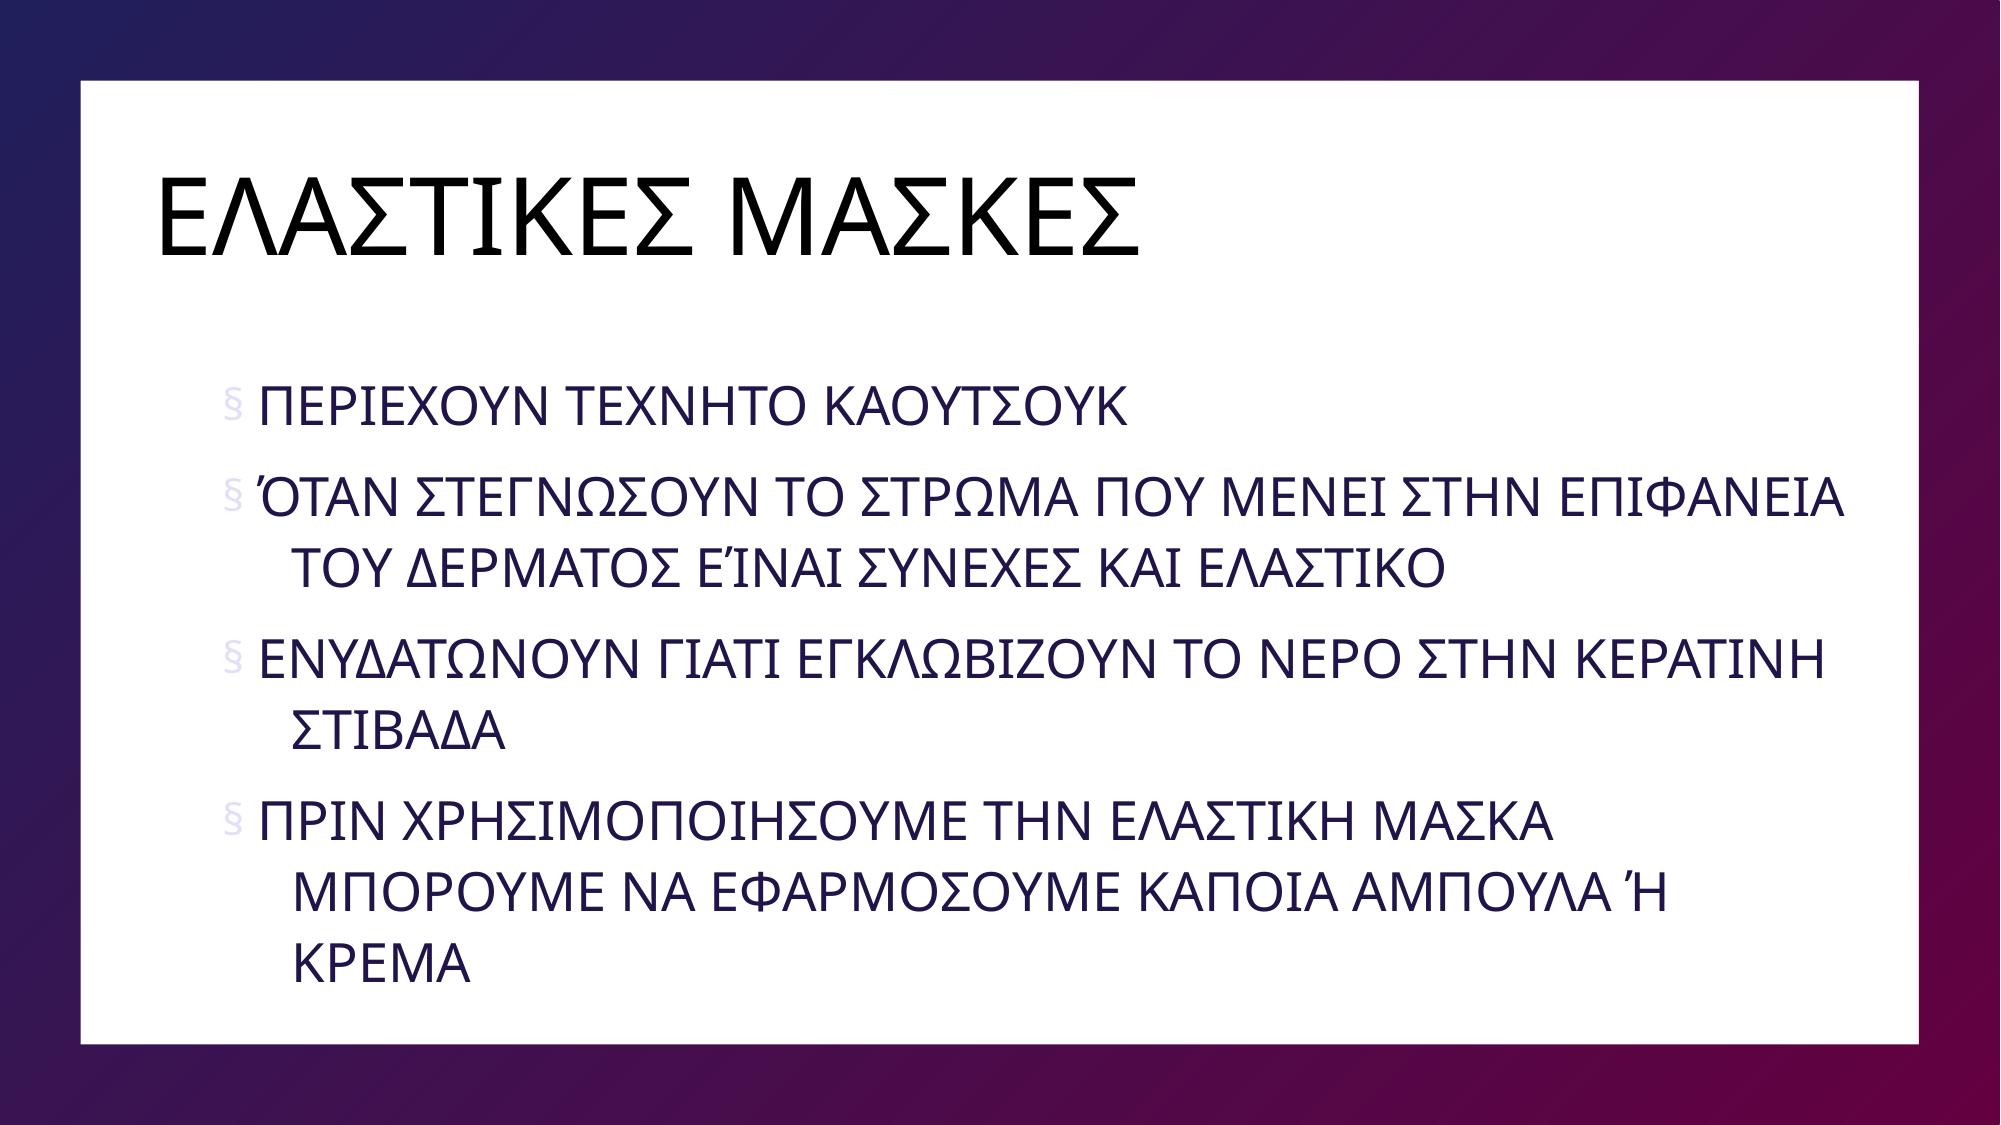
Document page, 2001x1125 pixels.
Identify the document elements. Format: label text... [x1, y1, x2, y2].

list ΠΕΡΙΕΧΟΥΝ ΤΕΧΝΗΤΟ ΚΑΟΥΤΣΟΥΚ ΌΤΑΝ ΣΤΕΓΝΩΣΟΥΝ ΤΟ ΣΤΡΩΜΑ ΠΟΥ ΜΕΝΕΙ ΣΤΗΝ ΕΠΙΦΑΝΕΙΑ ΤΟΥ ΔΕΡΜΑΤΟΣ ΕΊΝΑΙ ΣΥΝΕΧΕΣ ΚΑΙ ΕΛΑΣΤΙΚΟ ΕΝΥΔΑΤΩΝΟΥΝ ΓΙΑΤΙ ΕΓΚΛΩΒΙΖΟΥΝ ΤΟ ΝΕΡΟ ΣΤΗΝ ΚΕΡΑΤΙΝΗ ΣΤΙΒΑΔΑ ΠΡΙΝ ΧΡΗΣΙΜΟΠΟΙΗΣΟΥΜΕ ΤΗΝ ΕΛΑΣΤΙΚΗ ΜΑΣΚΑ ΜΠΟΡΟΥΜΕ ΝΑ ΕΦΑΡΜΟΣΟΥΜΕ ΚΑΠΟΙΑ ΑΜΠΟΥΛΑ Ή ΚΡΕΜΑ [137, 357, 1863, 1014]
title ΕΛΑΣΤΙΚΕΣ ΜΑΣΚΕΣ [137, 111, 1367, 330]
